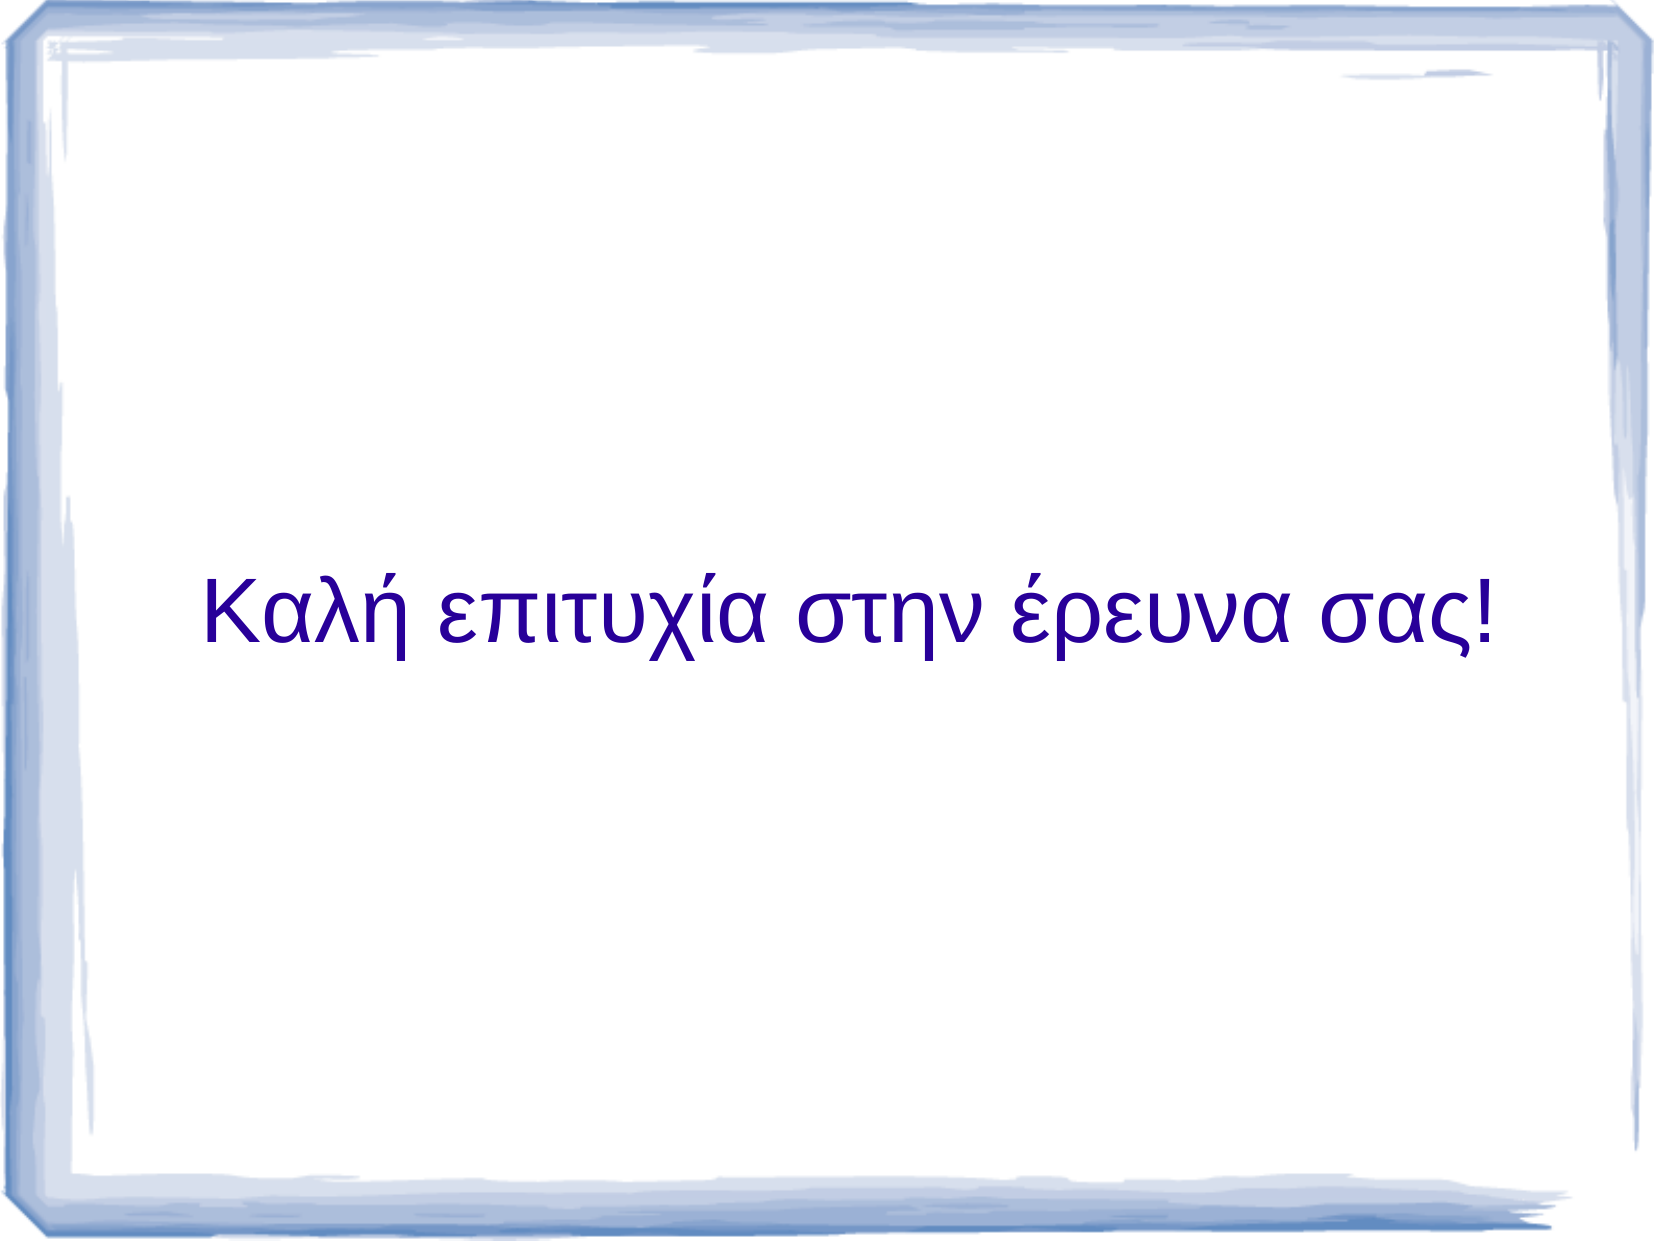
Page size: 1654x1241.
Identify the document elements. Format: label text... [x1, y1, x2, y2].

title Καλή επιτυχία στην έρευνα σας! [106, 501, 1595, 710]
